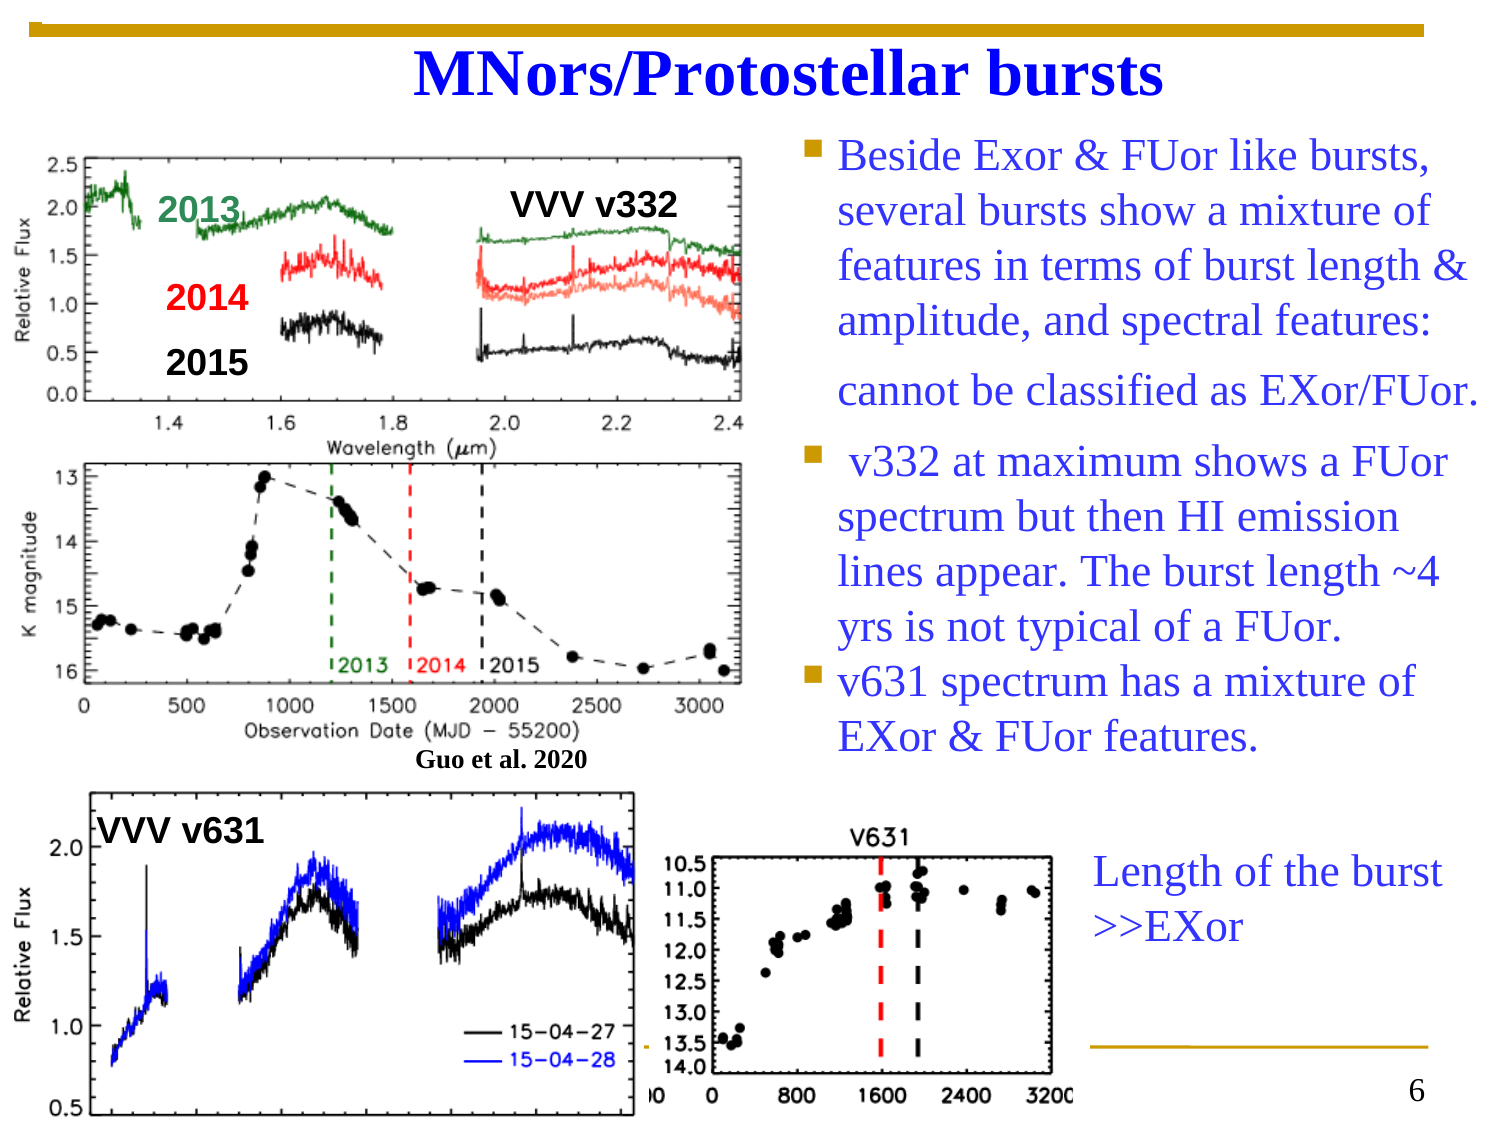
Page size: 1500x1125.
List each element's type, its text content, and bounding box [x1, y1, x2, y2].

text_box <number> [1092, 1055, 1441, 1116]
text_box MNors/Protostellar bursts [293, 21, 1181, 121]
text_box 2013 [142, 177, 256, 238]
picture [649, 817, 1090, 1115]
text_box Guo et al. 2020 [400, 733, 689, 776]
text_box Length of the burst >>EXor [1077, 832, 1478, 958]
text_box VVV v332 [494, 172, 694, 233]
picture [2, 773, 644, 1125]
text_box 2015 [151, 330, 264, 391]
text_box 2014 [151, 265, 264, 326]
picture [8, 151, 758, 754]
text_box VVV v631 [81, 798, 280, 859]
text_box Beside Exor & FUor like bursts, several bursts show a mixture of features in terms of burst length & amplitude, and spectral features: cannot be classified as EXor/FUor. v332 at maximum shows a FUor spectrum but then HI emission lines appear. The burst length ~4 yrs is not typical of a FUor. v631 spectrum has a mixture of EXor & FUor features. [787, 86, 1500, 972]
